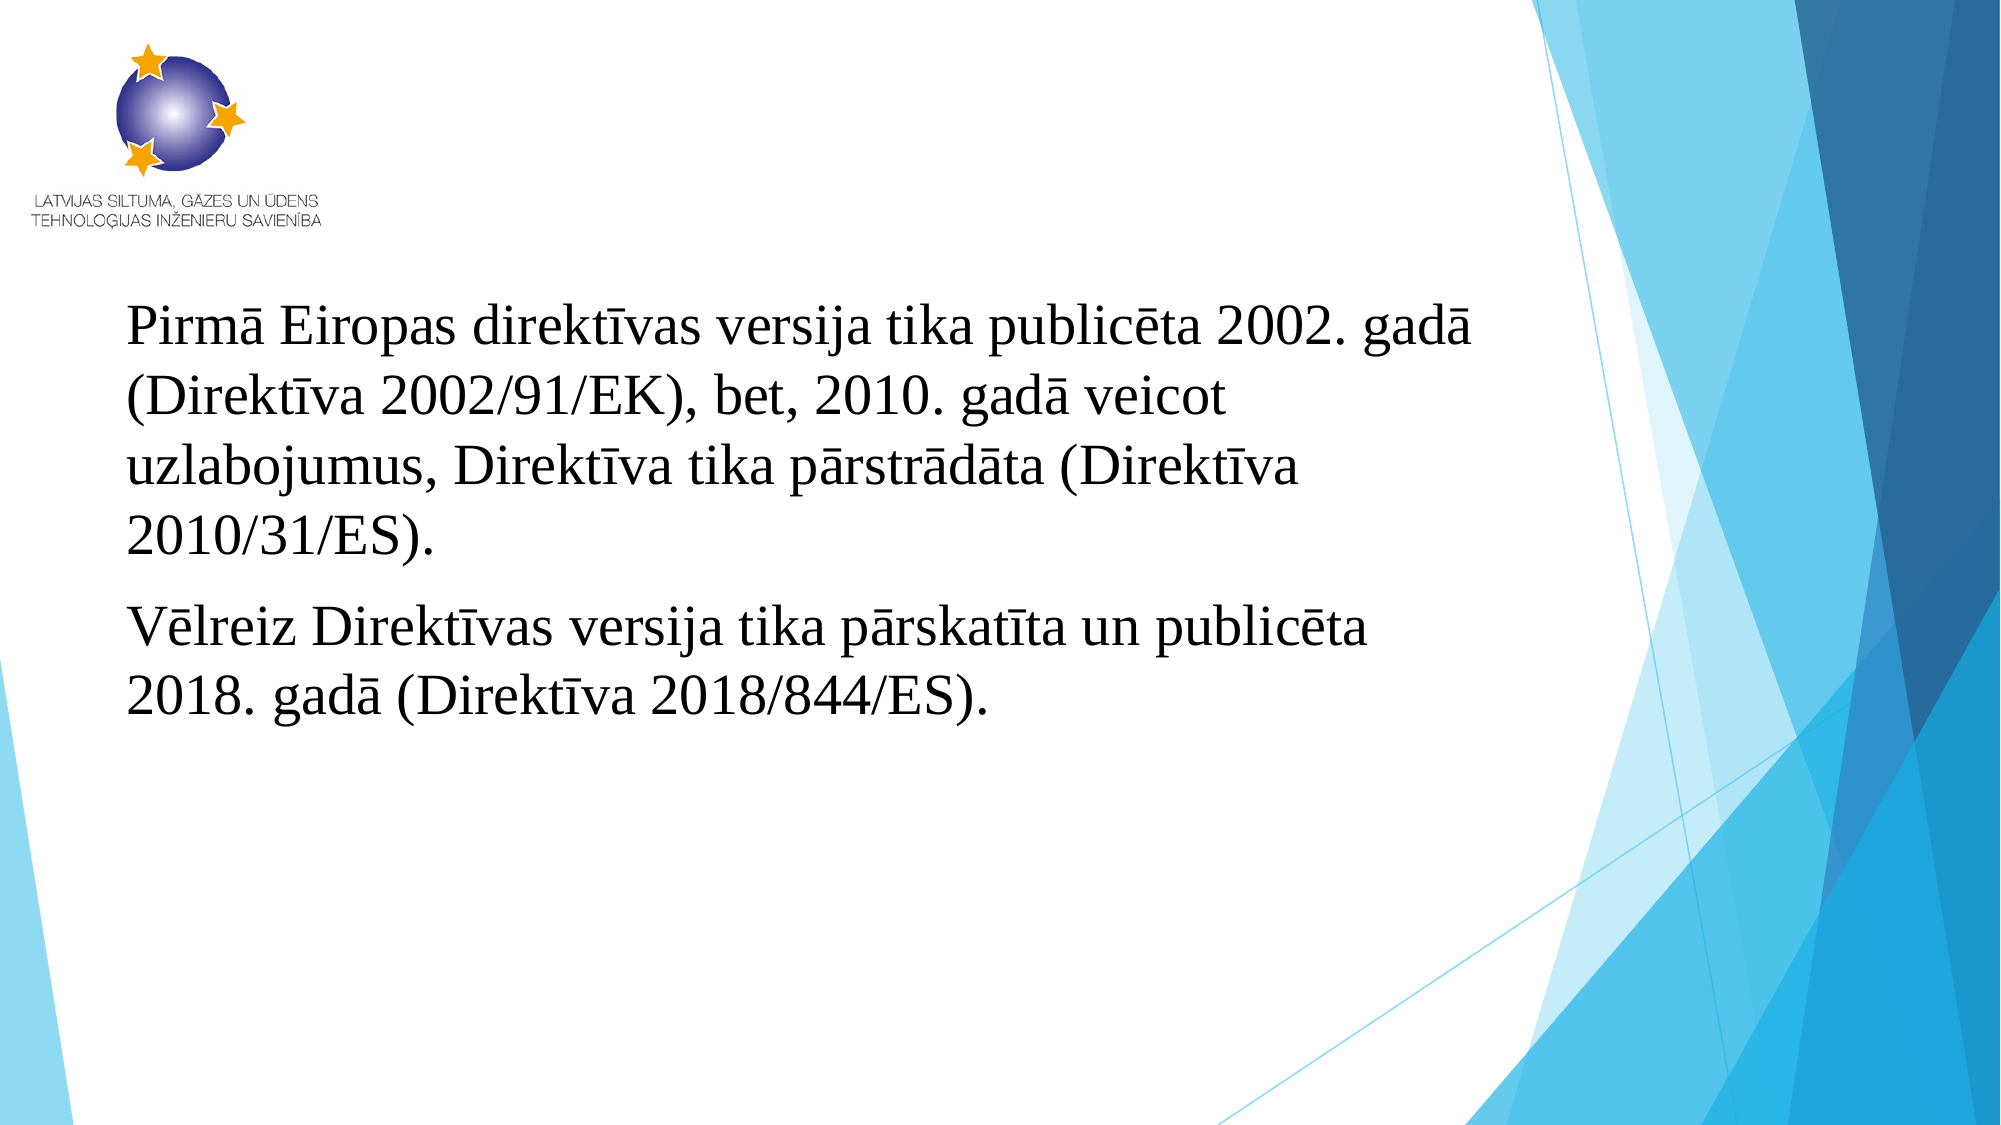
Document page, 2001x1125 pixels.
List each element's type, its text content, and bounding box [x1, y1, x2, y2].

picture [31, 39, 321, 229]
list Pirmā Eiropas direktīvas versija tika publicēta 2002. gadā (Direktīva 2002/91/EK), bet, 2010. gadā veicot uzlabojumus, Direktīva tika pārstrādāta (Direktīva 2010/31/ES). Vēlreiz Direktīvas versija tika pārskatīta un publicēta 2018. gadā (Direktīva 2018/844/ES). [111, 279, 1522, 992]
